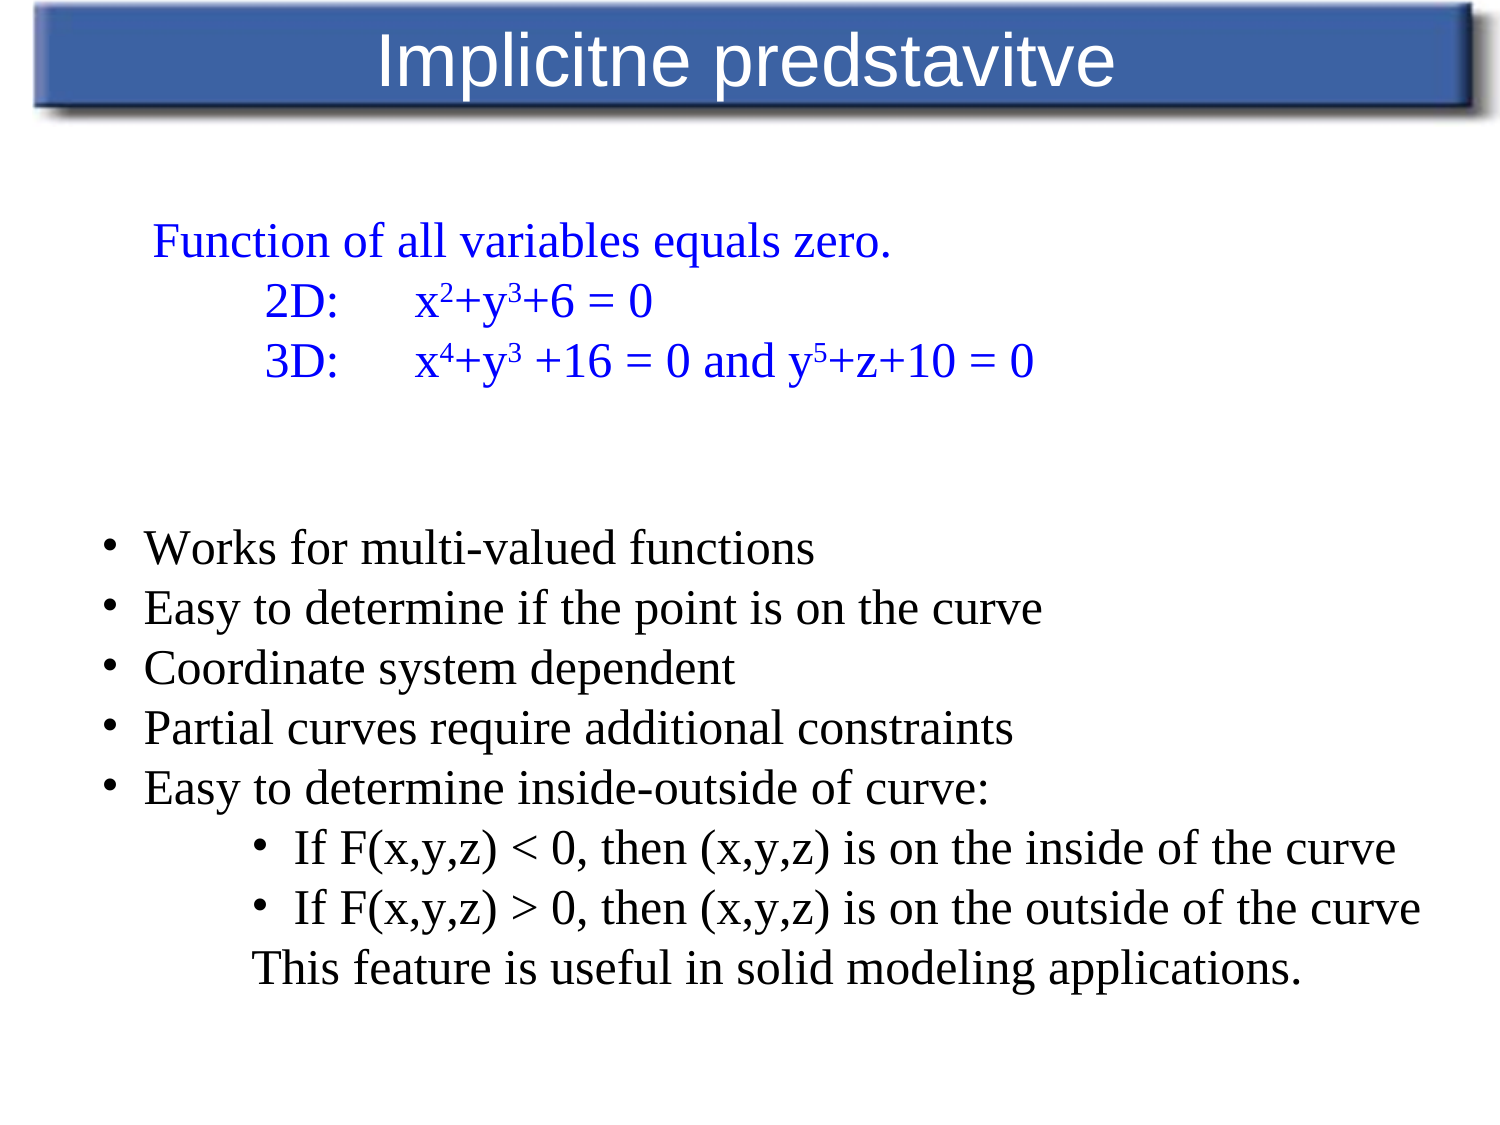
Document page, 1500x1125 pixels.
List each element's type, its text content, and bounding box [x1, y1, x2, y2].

text_box Function of all variables equals zero. 2D: x2+y3+6 = 0 3D: x4+y3 +16 = 0 and y5+z+10 = 0 [99, 199, 1413, 396]
picture [32, 0, 1500, 127]
title Implicitne predstavitve [0, 0, 1493, 114]
text_box Works for multi-valued functions Easy to determine if the point is on the curve Coordinate system dependent Partial curves require additional constraints Easy to determine inside-outside of curve: If F(x,y,z) < 0, then (x,y,z) is on the inside of the curve If F(x,y,z) > 0, then (x,y,z) is on the outside of the curve This feature is useful in solid modeling applications. [86, 506, 1437, 1003]
